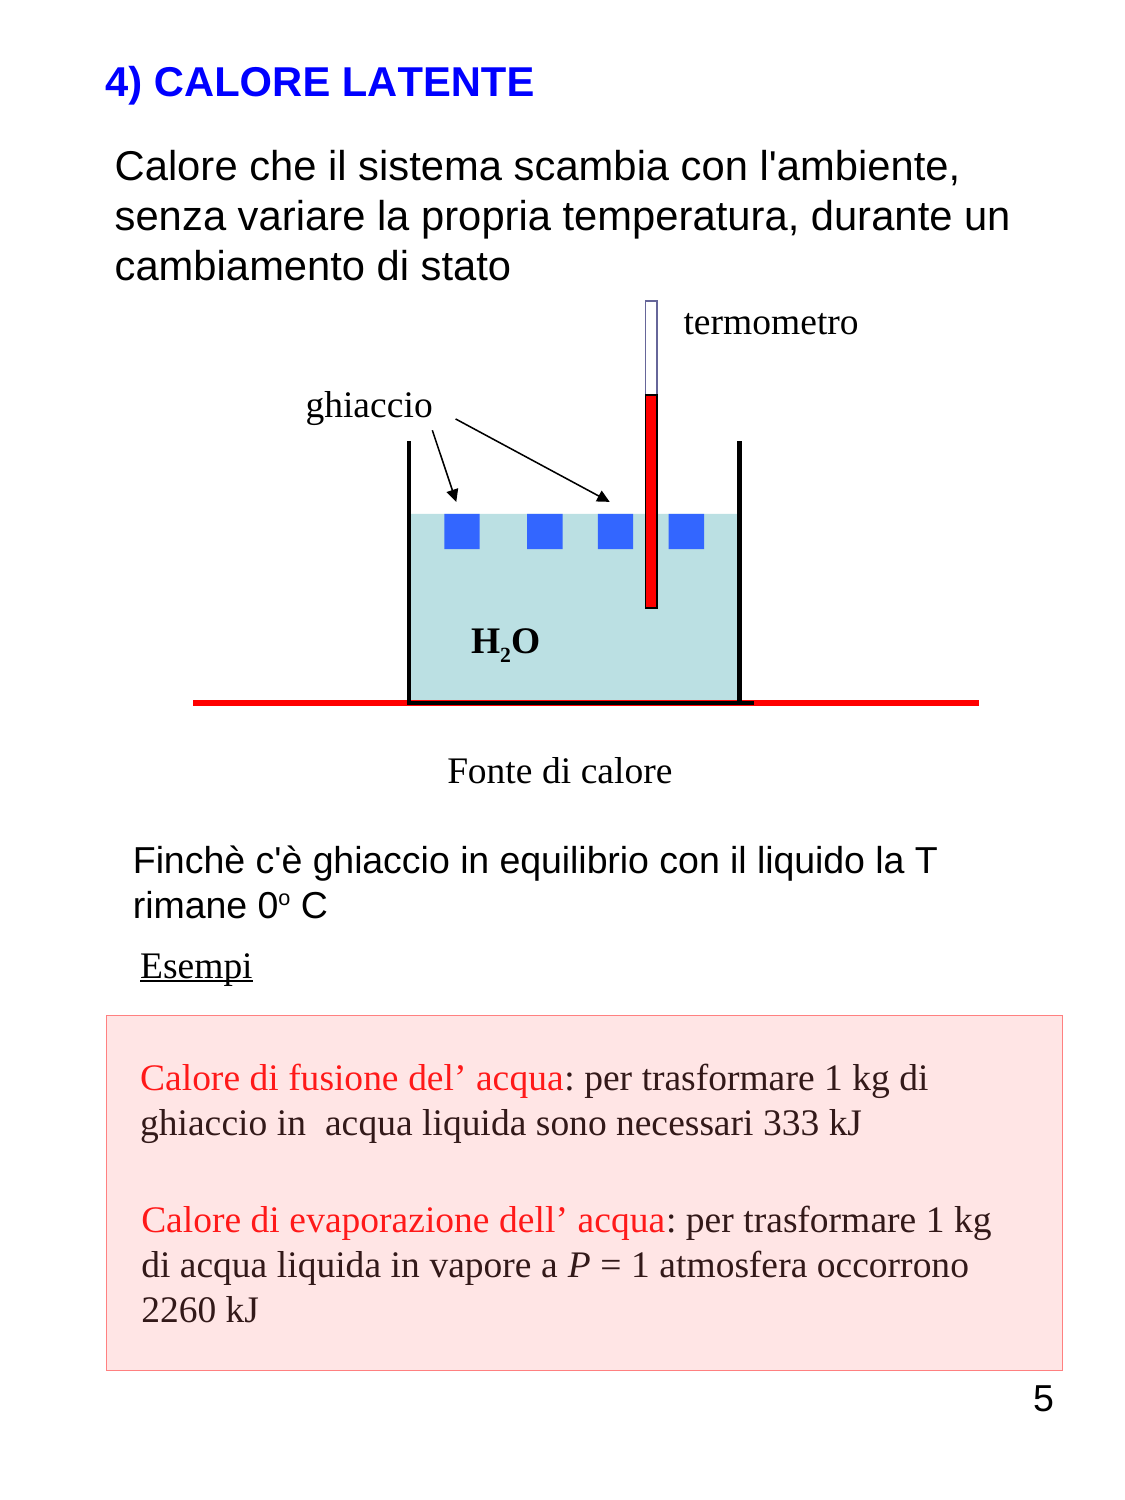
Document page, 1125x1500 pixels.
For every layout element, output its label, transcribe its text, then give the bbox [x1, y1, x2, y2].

text_box [411, 395, 737, 700]
text_box Fonte di calore [432, 738, 688, 799]
text_box [106, 1015, 1063, 1475]
text_box Finchè c'è ghiaccio in equilibrio con il liquido la T rimane 0o C [118, 828, 1040, 934]
text_box H2O [456, 608, 556, 675]
text_box 4) CALORE LATENTE [90, 47, 591, 113]
text_box Calore che il sistema scambia con l'ambiente, senza variare la propria temperatura, durante un cambiamento di stato [99, 131, 1069, 297]
text_box termometro [668, 297, 874, 350]
text_box Esempi [125, 934, 268, 994]
text_box ghiaccio [290, 372, 449, 433]
